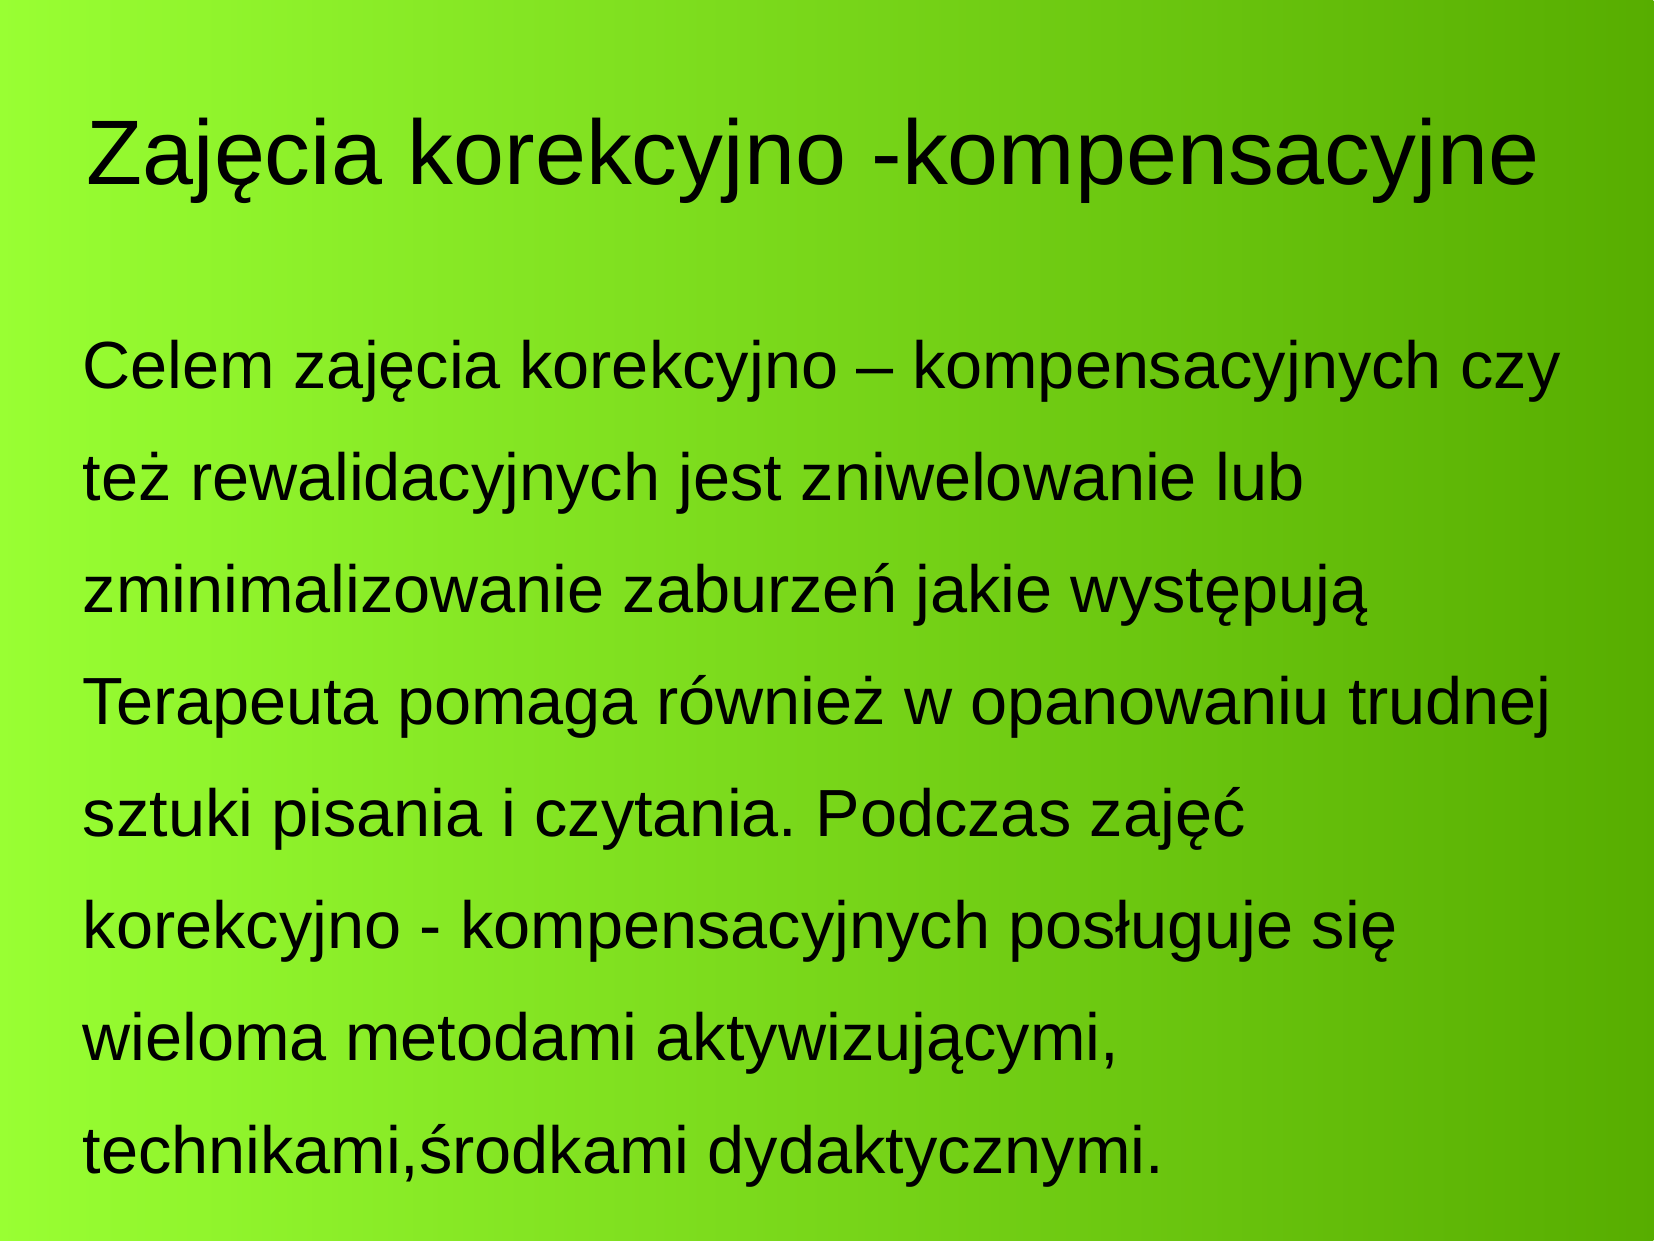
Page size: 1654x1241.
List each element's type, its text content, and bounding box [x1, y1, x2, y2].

title Zajęcia korekcyjno -kompensacyjne [82, 49, 1571, 257]
list Celem zajęcia korekcyjno – kompensacyjnych czy też rewalidacyjnych jest zniwelowanie lub zminimalizowanie zaburzeń jakie występują Terapeuta pomaga również w opanowaniu trudnej sztuki pisania i czytania. Podczas zajęć korekcyjno - kompensacyjnych posługuje się wieloma metodami aktywizującymi, technikami,środkami dydaktycznymi. [82, 290, 1571, 1151]
